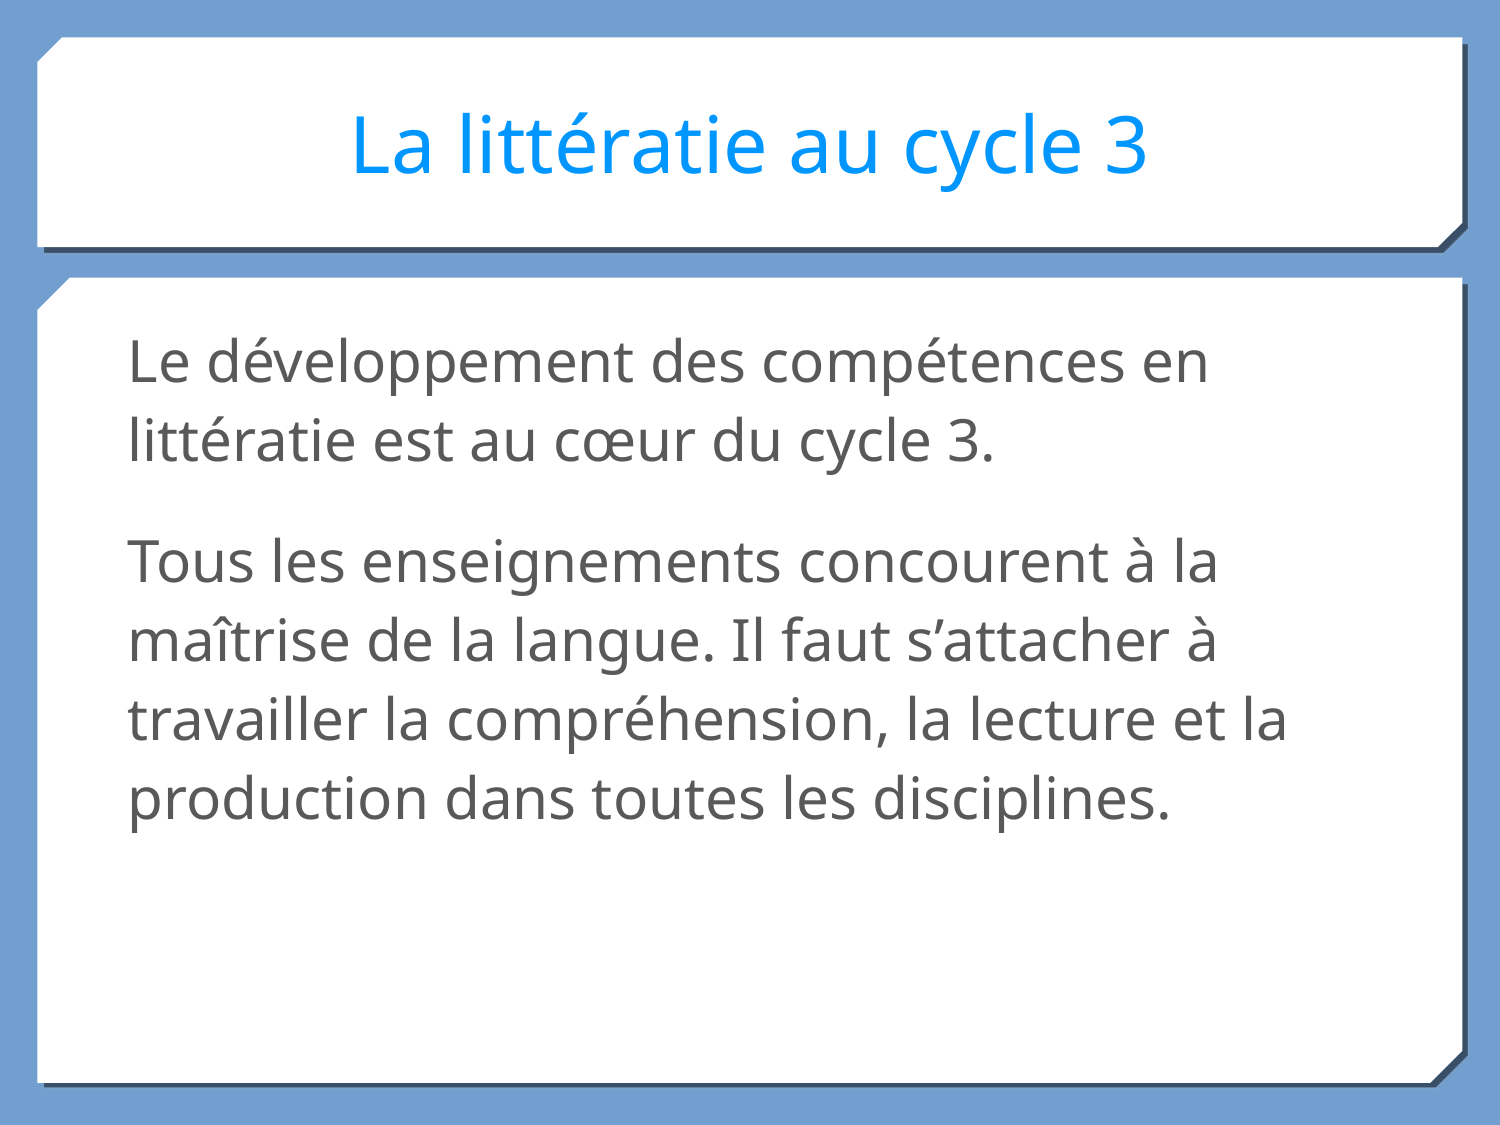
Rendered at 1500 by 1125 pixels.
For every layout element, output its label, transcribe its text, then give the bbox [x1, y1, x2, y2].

list Le développement des compétences en littératie est au cœur du cycle 3. Tous les enseignements concourent à la maîtrise de la langue. Il faut s’attacher à travailler la compréhension, la lecture et la production dans toutes les disciplines. [127, 319, 1372, 978]
title La littératie au cycle 3 [127, 48, 1372, 236]
